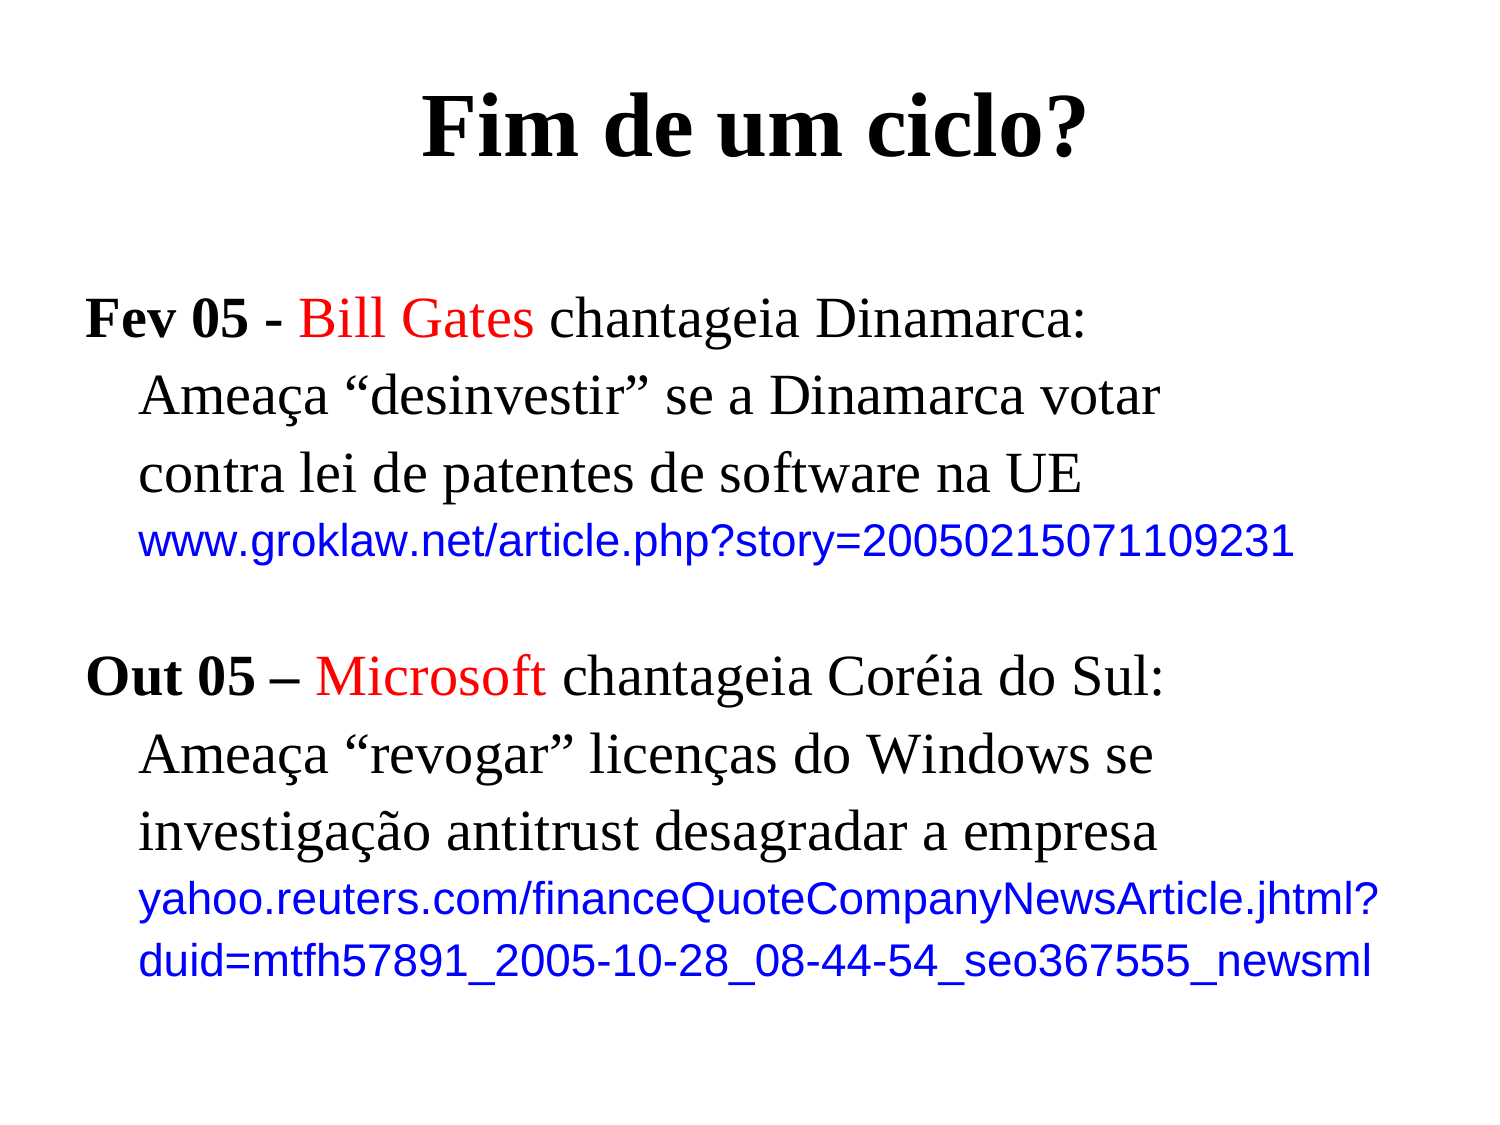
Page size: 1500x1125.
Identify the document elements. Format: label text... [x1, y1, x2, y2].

title Fim de um ciclo? [85, 40, 1405, 211]
text_box Fev 05 - Bill Gates chantageia Dinamarca: Ameaça “desinvestir” se a Dinamarca votar contra lei de patentes de software na UE www.groklaw.net/article.php?story=20050215071109231 Out 05 – Microsoft chantageia Coréia do Sul: Ameaça “revogar” licenças do Windows se investigação antitrust desagradar a empresa yahoo.reuters.com/financeQuoteCompanyNewsArticle.jhtml? duid=mtfh57891_2005-10-28_08-44-54_seo367555_newsml [82, 272, 1387, 999]
